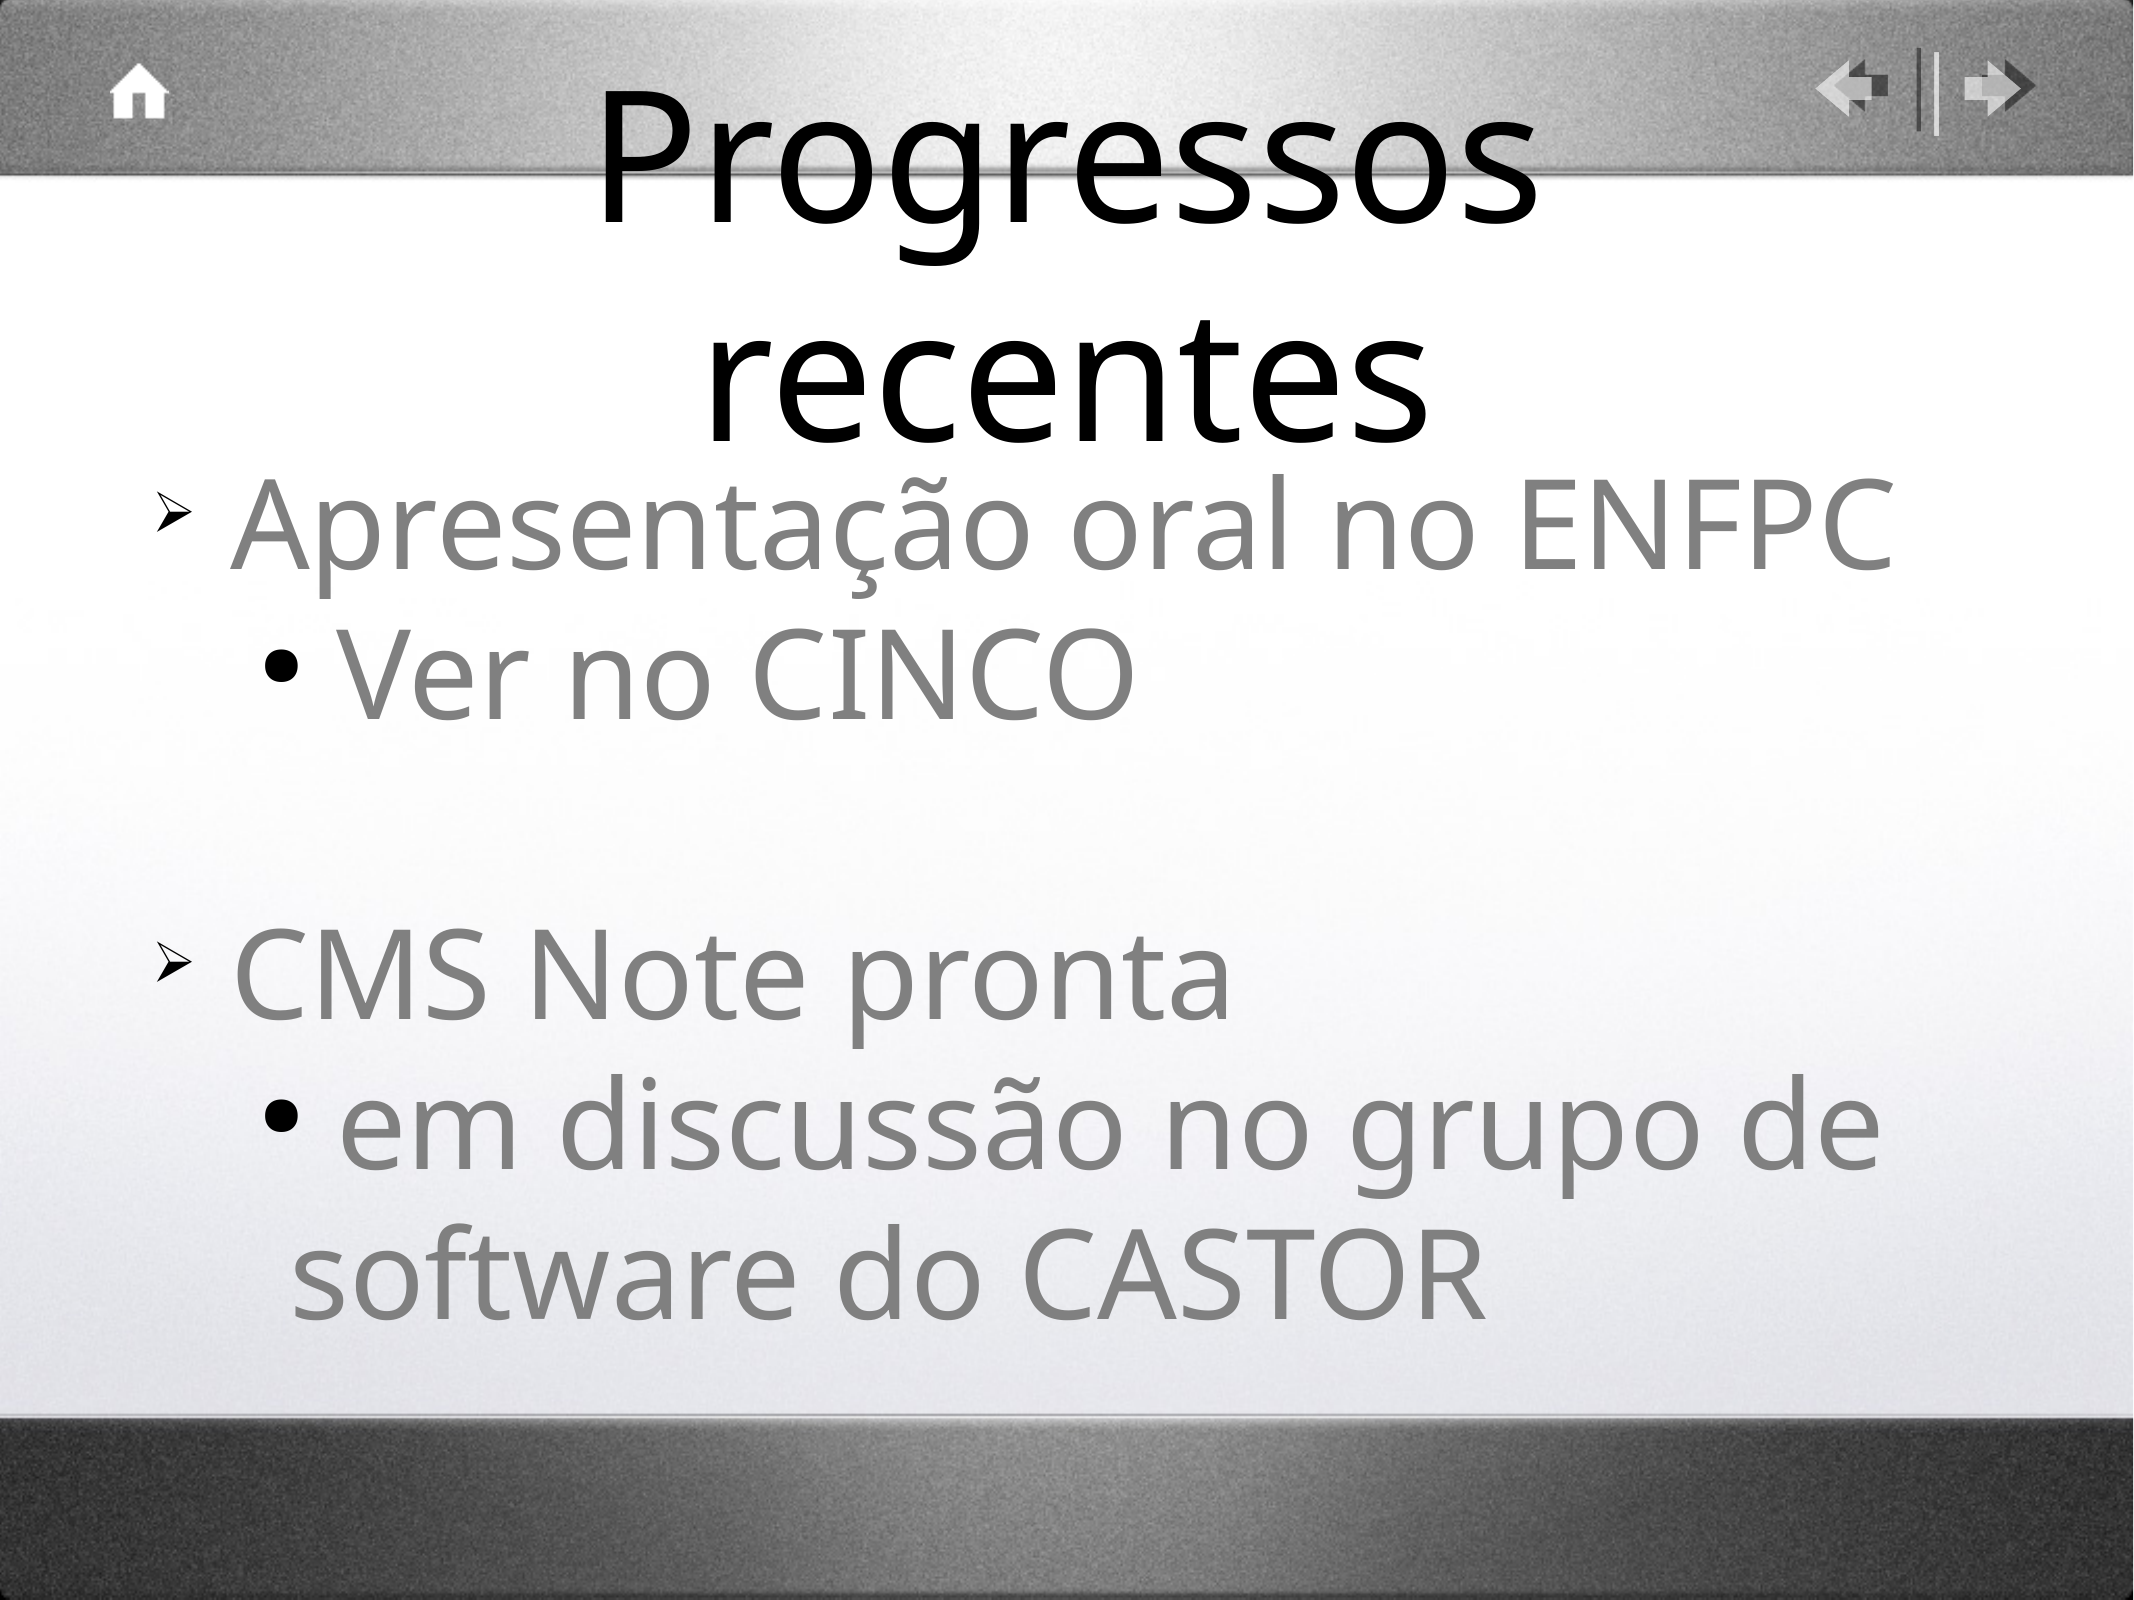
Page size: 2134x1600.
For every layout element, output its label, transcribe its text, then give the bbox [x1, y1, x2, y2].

title Progressos recentes [208, 125, 1925, 392]
picture [0, 0, 2134, 1600]
list Apresentação oral no ENFPC Ver no CINCO CMS Note pronta em discussão no grupo de software do CASTOR [152, 444, 1981, 1345]
